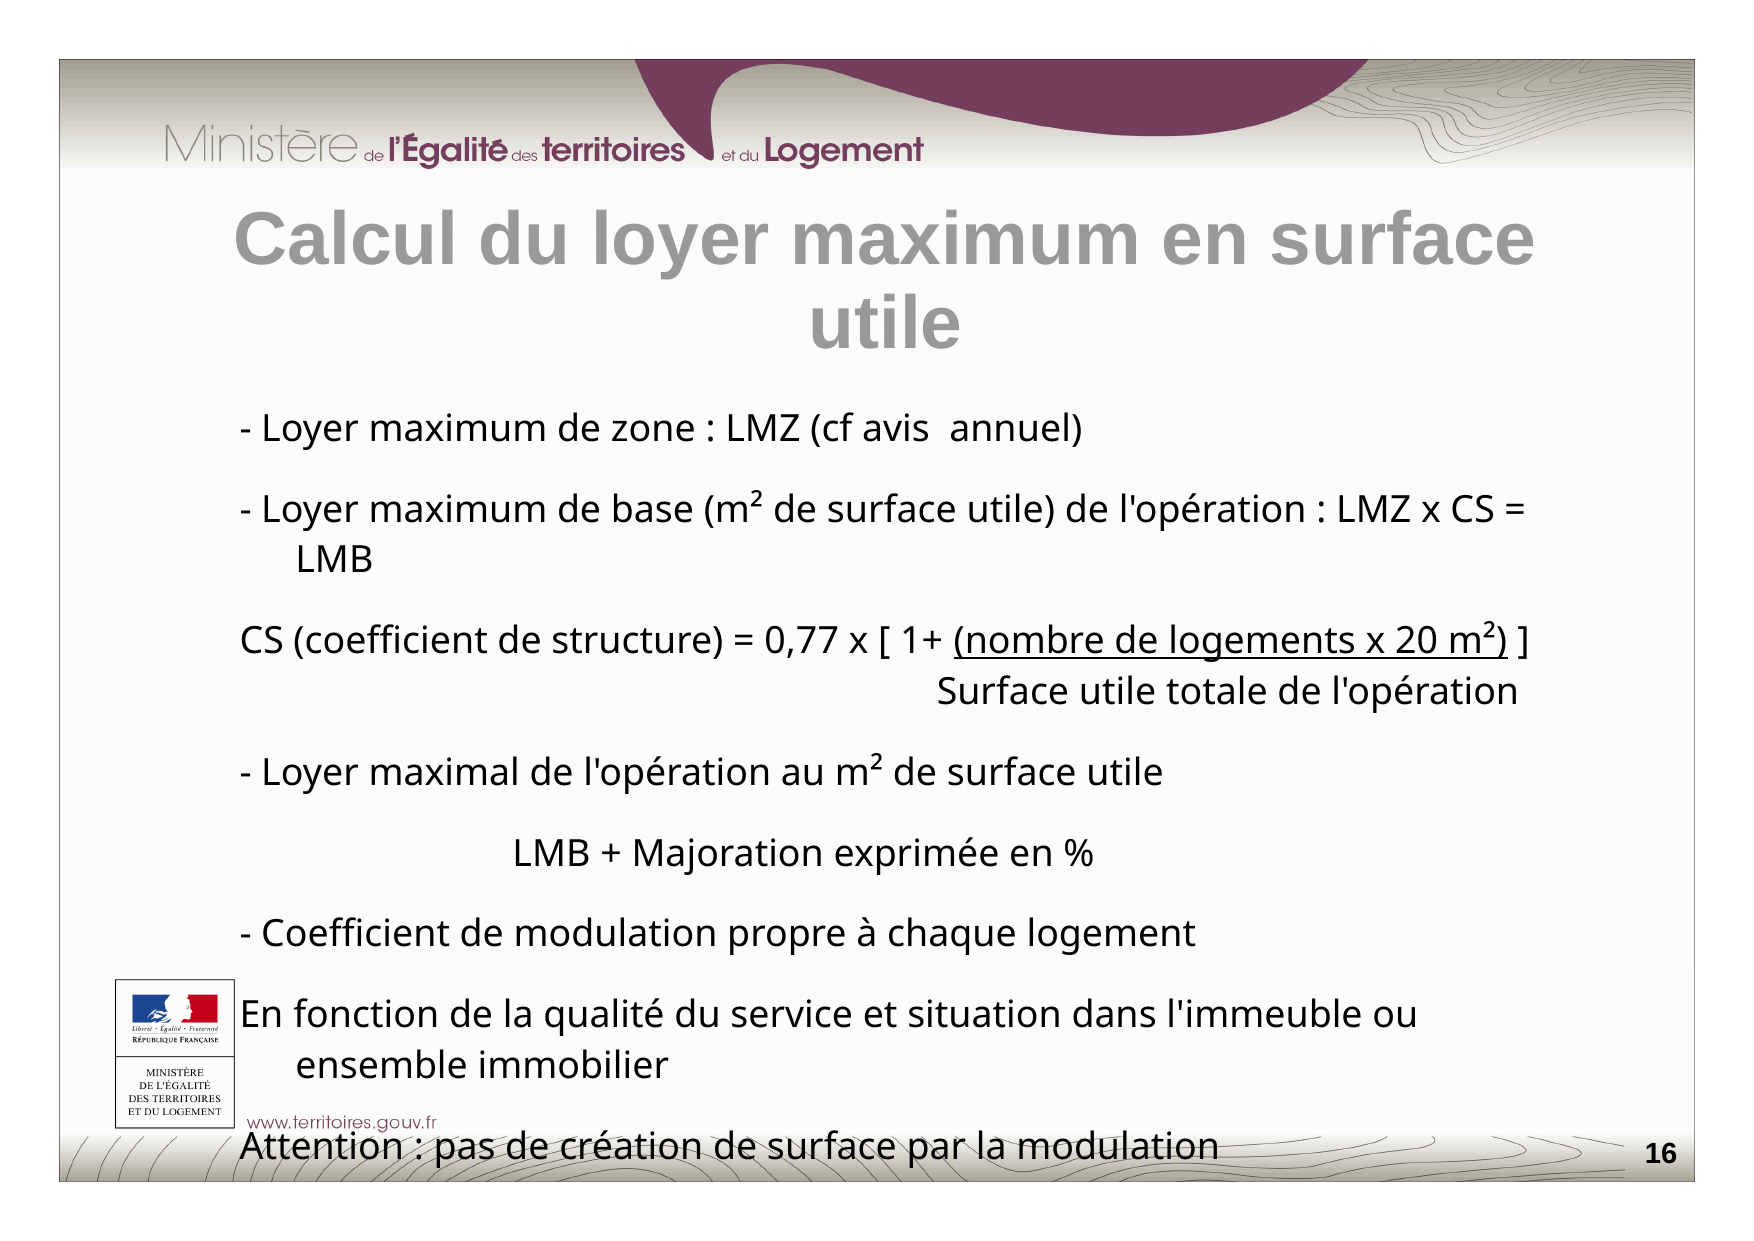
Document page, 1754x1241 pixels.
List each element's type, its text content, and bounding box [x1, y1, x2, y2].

list - Loyer maximum de zone : LMZ (cf avis annuel) - Loyer maximum de base (m² de surface utile) de l'opération : LMZ x CS = LMB CS (coefficient de structure) = 0,77 x [ 1+ (nombre de logements x 20 m²) ] Surface utile totale de l'opération - Loyer maximal de l'opération au m² de surface utile LMB + Majoration exprimée en % - Coefficient de modulation propre à chaque logement En fonction de la qualité du service et situation dans l'immeuble ou ensemble immobilier Attention : pas de création de surface par la modulation [239, 401, 1555, 1163]
picture [59, 59, 1695, 1182]
title Calcul du loyer maximum en surface utile [149, 186, 1622, 374]
